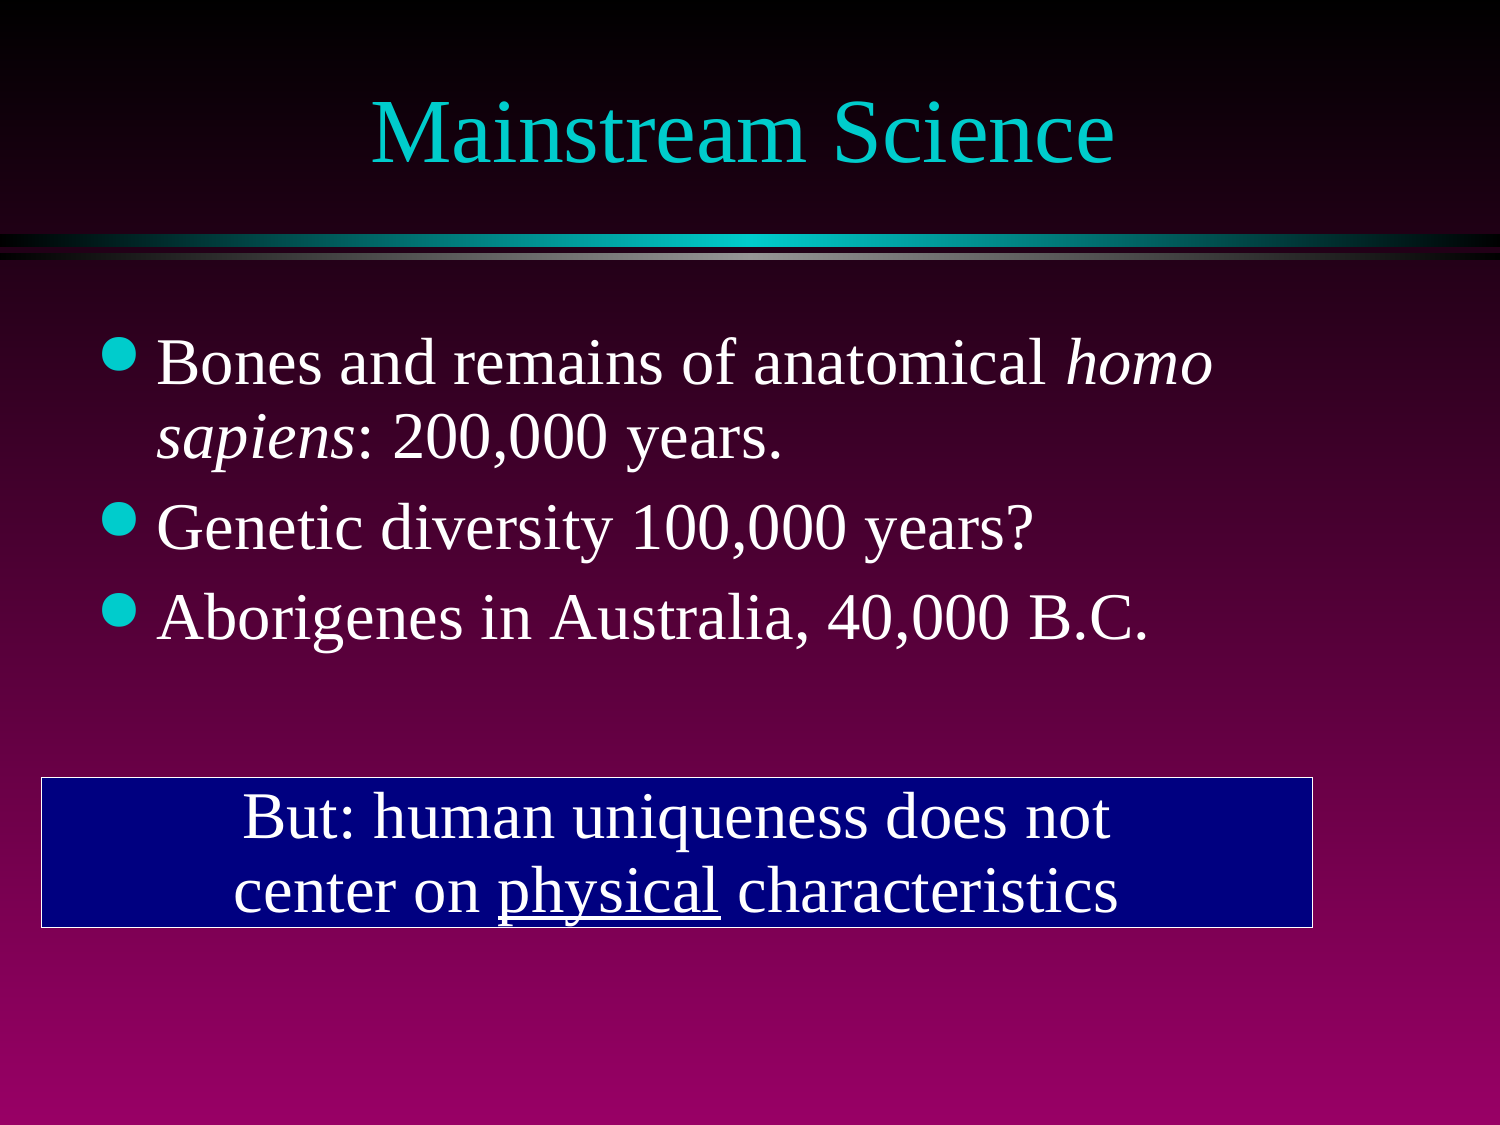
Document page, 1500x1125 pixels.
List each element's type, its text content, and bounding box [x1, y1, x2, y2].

text_box But: human uniqueness does not center on physical characteristics [41, 777, 1313, 928]
title Mainstream Science [99, 37, 1388, 225]
list Bones and remains of anatomical homo sapiens: 200,000 years. Genetic diversity 100,000 years? Aborigenes in Australia, 40,000 B.C. [99, 324, 1388, 1068]
